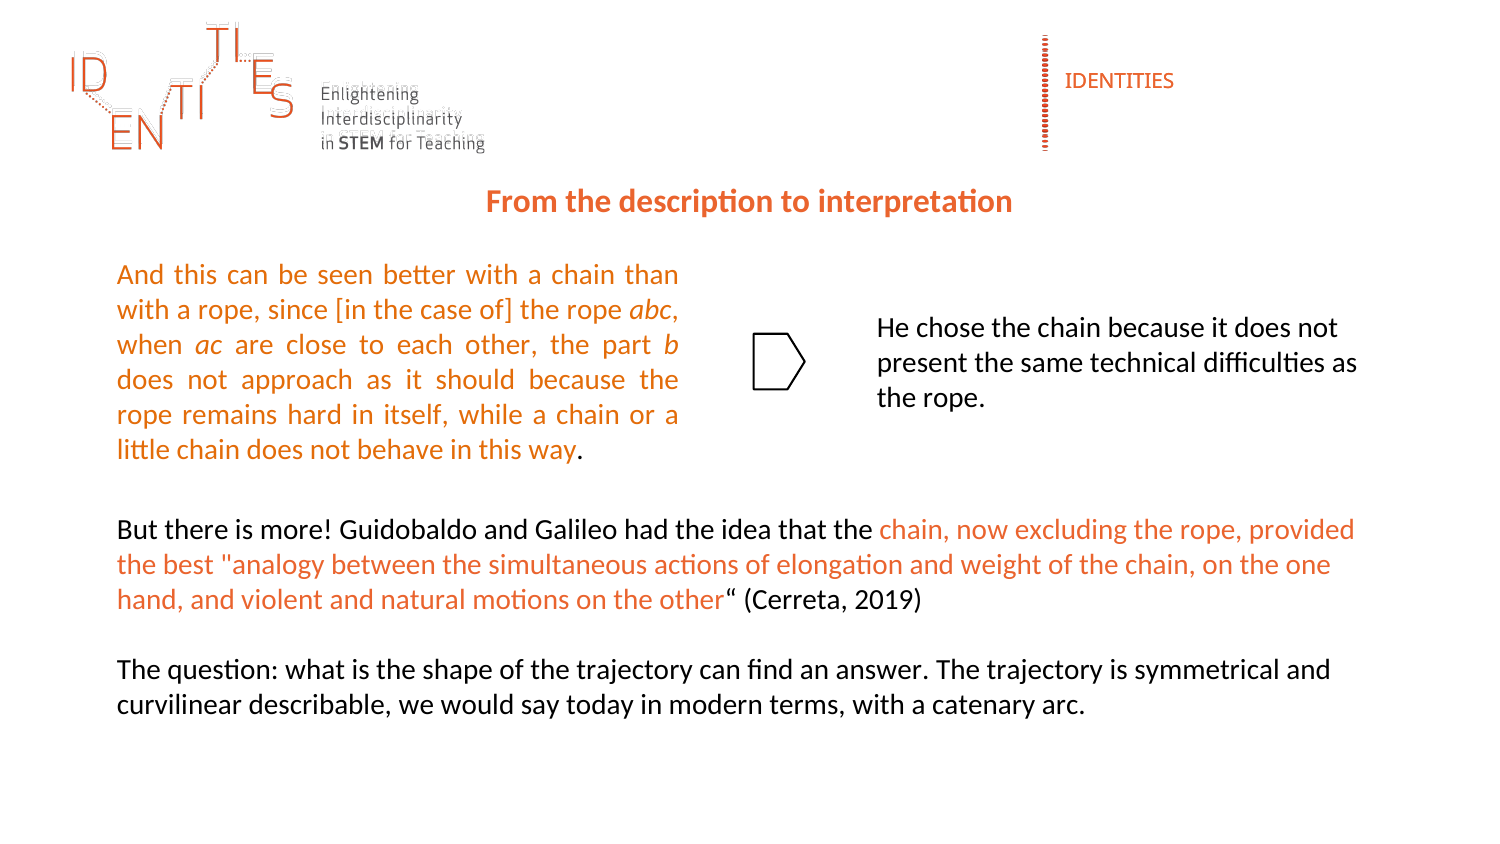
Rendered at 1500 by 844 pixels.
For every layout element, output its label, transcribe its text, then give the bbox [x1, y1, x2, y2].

text_box [753, 333, 805, 390]
text_box He chose the chain because it does not present the same technical difficulties as the rope. [861, 301, 1415, 423]
text_box IDENTITIES [1050, 60, 1472, 121]
picture [71, 18, 485, 157]
text_box From the description to interpretation [61, 171, 1439, 228]
text_box But there is more! Guidobaldo and Galileo had the idea that the chain, now excluding the rope, provided the best "analogy between the simultaneous actions of elongation and weight of the chain, on the one hand, and violent and natural motions on the other“ (Cerreta, 2019) The question: what is the shape of the trajectory can find an answer. The trajectory is symmetrical and curvilinear describable, we would say today in modern terms, with a catenary arc. [101, 502, 1372, 730]
picture [1042, 35, 1051, 151]
text_box And this can be seen better with a chain than with a rope, since [in the case of] the rope abc, when ac are close to each other, the part b does not approach as it should because the rope remains hard in itself, while a chain or a little chain does not behave in this way. [101, 247, 697, 476]
